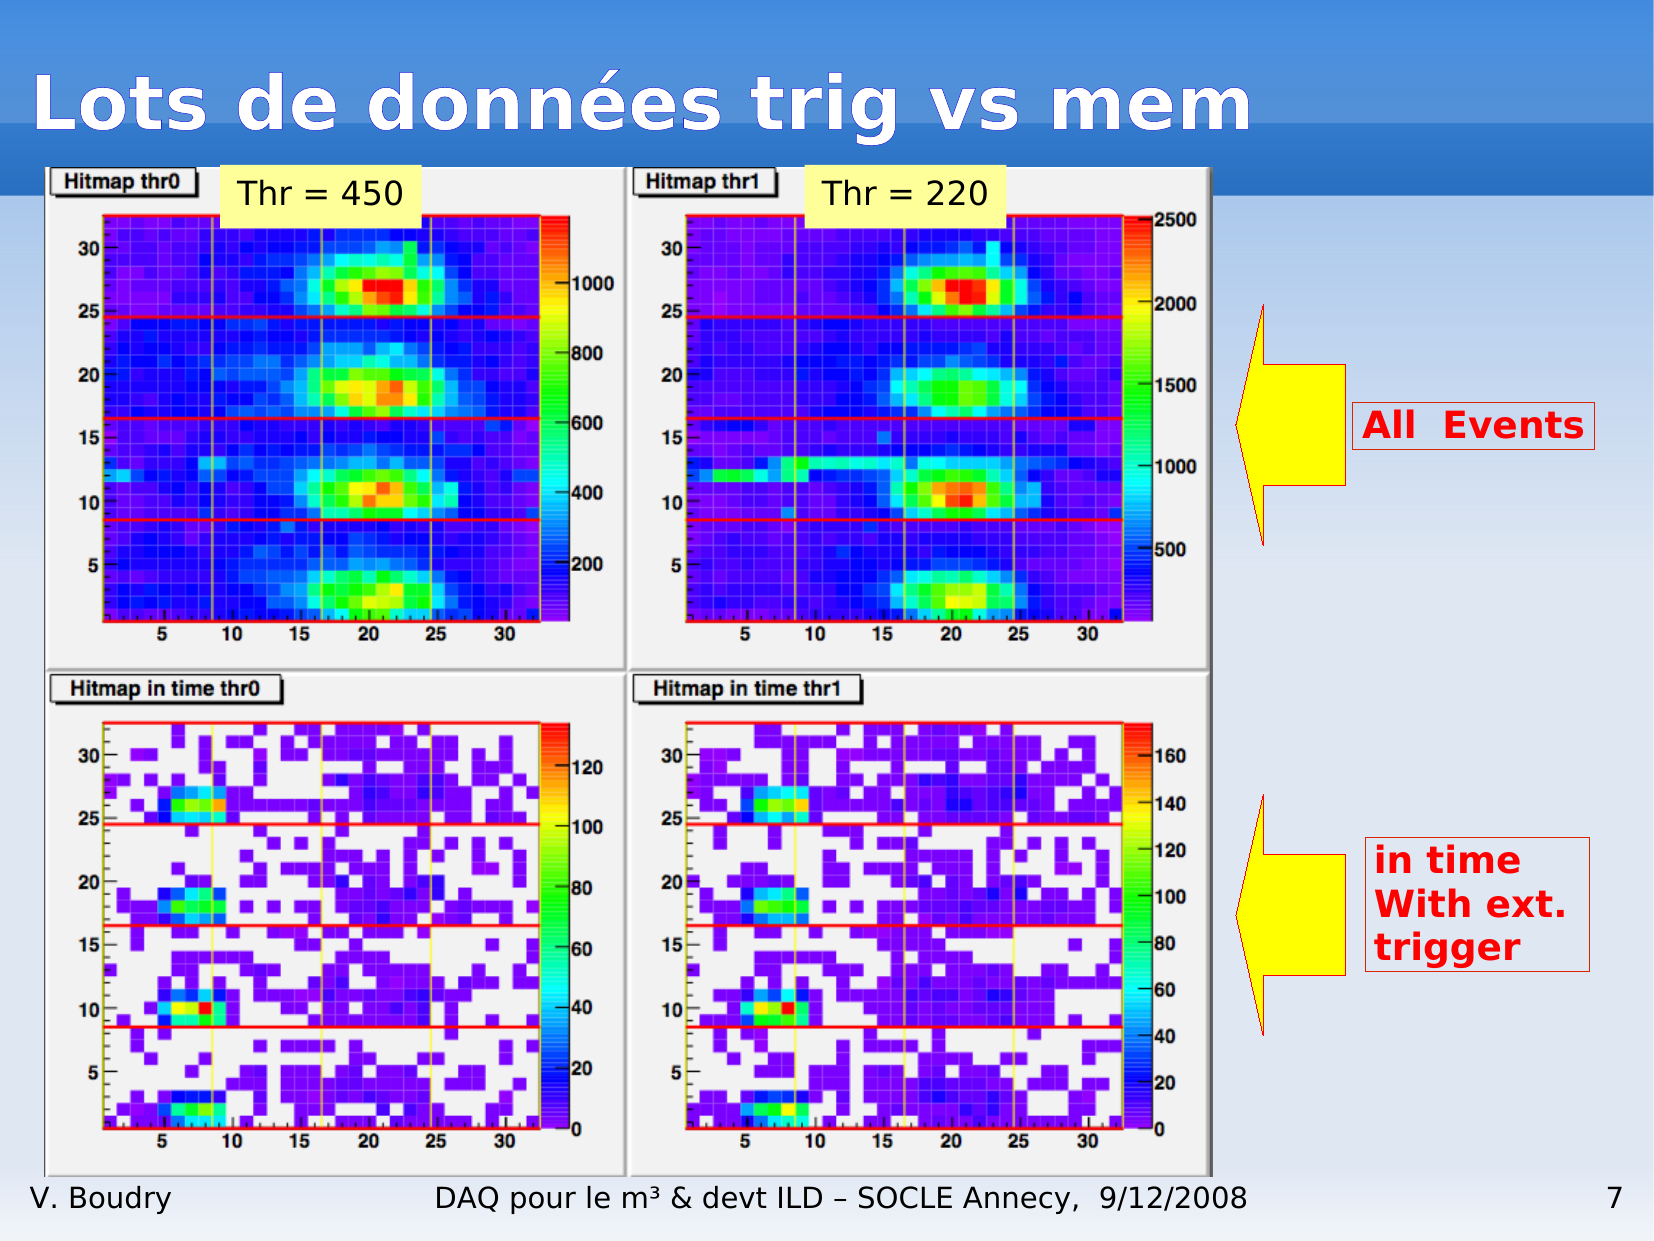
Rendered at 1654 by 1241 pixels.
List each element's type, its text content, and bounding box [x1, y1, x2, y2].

text_box [1235, 794, 1346, 1036]
title Lots de données trig vs mem [29, 0, 1654, 208]
text_box Thr = 220 [804, 164, 1007, 229]
text_box in time With ext. trigger [1365, 837, 1590, 972]
text_box All Events [1352, 402, 1595, 450]
text_box [1235, 304, 1346, 546]
text_box Thr = 450 [220, 164, 422, 229]
picture [0, 0, 1654, 1241]
